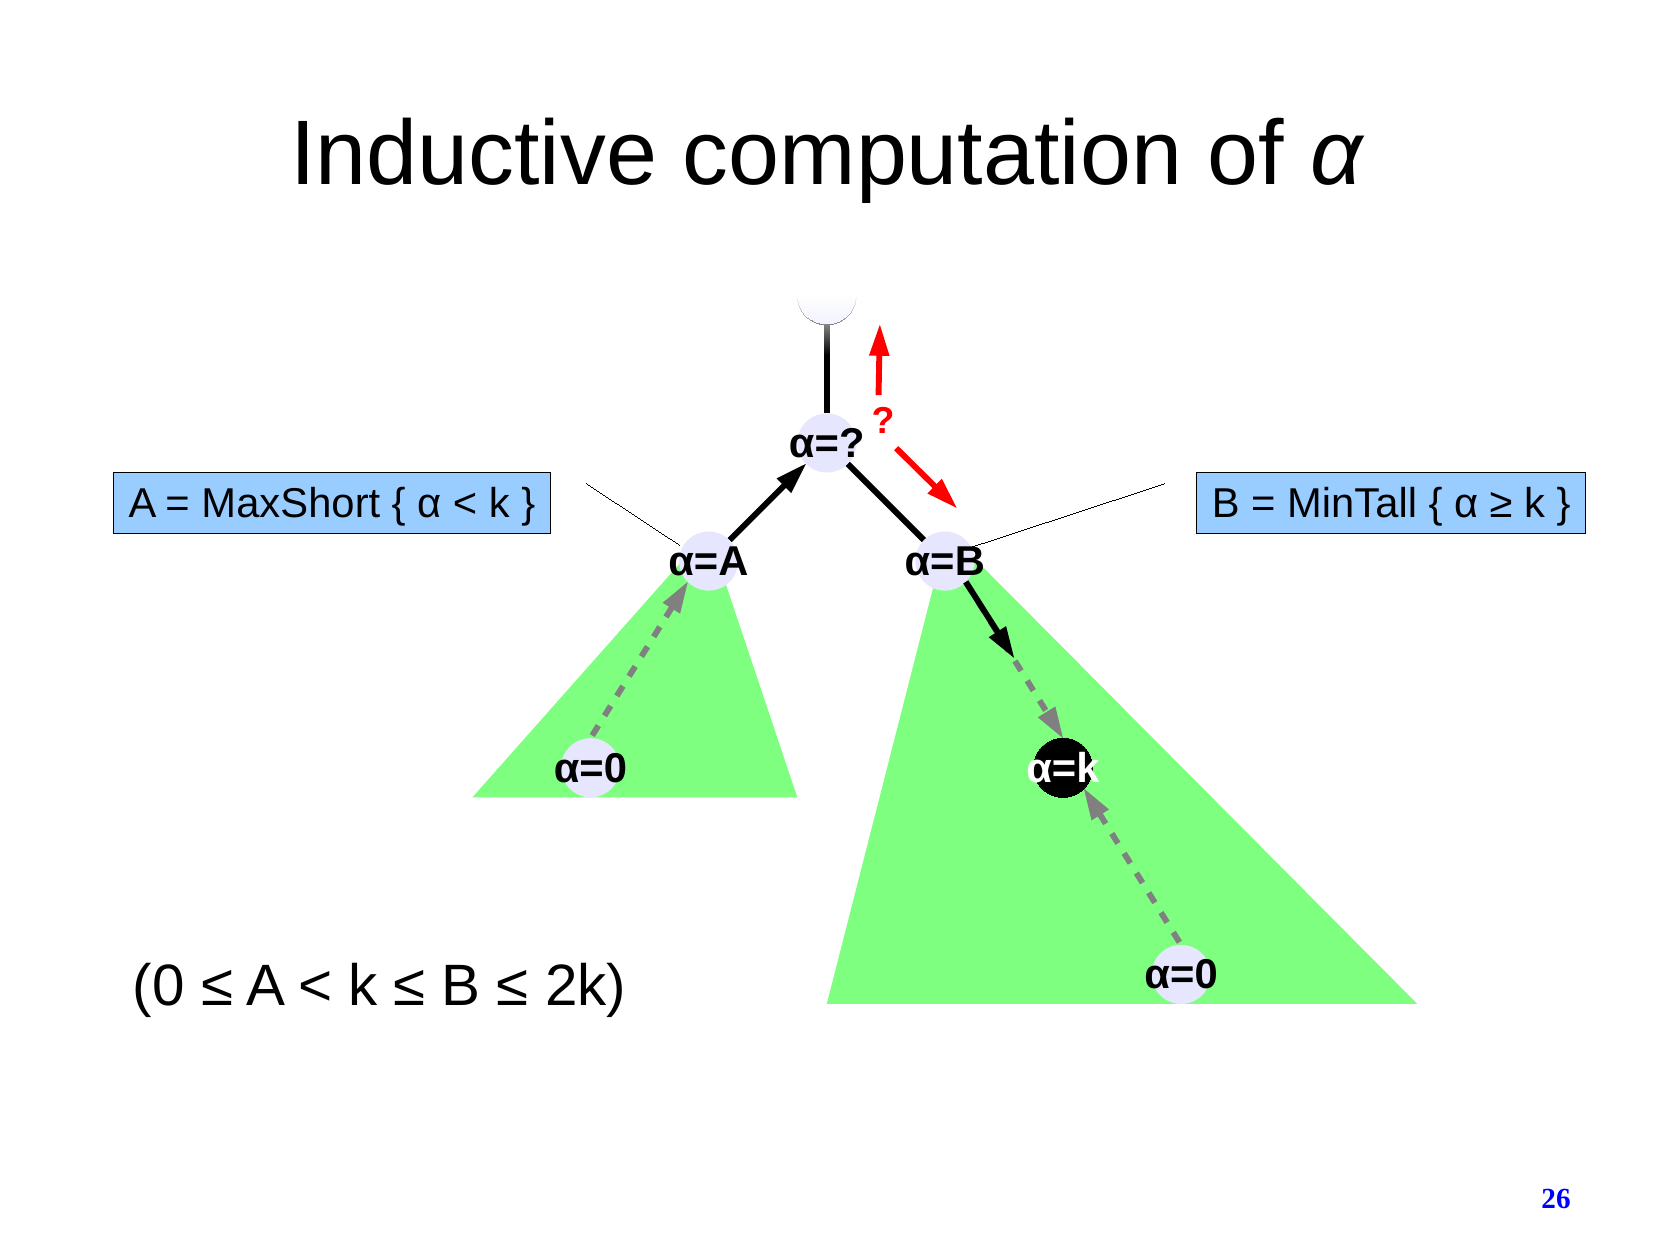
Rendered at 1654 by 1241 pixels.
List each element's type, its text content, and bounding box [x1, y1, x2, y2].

text_box α=B [916, 531, 971, 591]
text_box [767, 236, 886, 355]
text_box α=0 [1152, 944, 1208, 1004]
text_box α=? [798, 413, 856, 473]
text_box (0 ≤ A < k ≤ B ≤ 2k) [118, 944, 642, 1025]
text_box α=k [1034, 764, 1042, 778]
text_box α=0 [610, 757, 619, 778]
text_box α=B [963, 562, 975, 571]
text_box α=0 [562, 738, 617, 798]
text_box B = MinTall { α ≥ k } [1197, 472, 1586, 534]
text_box α=? [797, 439, 804, 453]
text_box α=0 [561, 764, 569, 778]
text_box [472, 572, 798, 798]
text_box A = MaxShort { α < k } [114, 472, 550, 534]
text_box α=k [1034, 738, 1092, 798]
text_box α=B [915, 557, 920, 571]
text_box α=0 [1201, 963, 1210, 984]
text_box α=A [680, 531, 738, 591]
title Inductive computation of α [82, 49, 1571, 257]
text_box ? [856, 392, 910, 449]
text_box α=B [963, 551, 974, 558]
text_box α=A [679, 557, 684, 571]
text_box α=A [729, 552, 737, 563]
text_box [826, 566, 1418, 1004]
text_box α=0 [1152, 970, 1160, 984]
